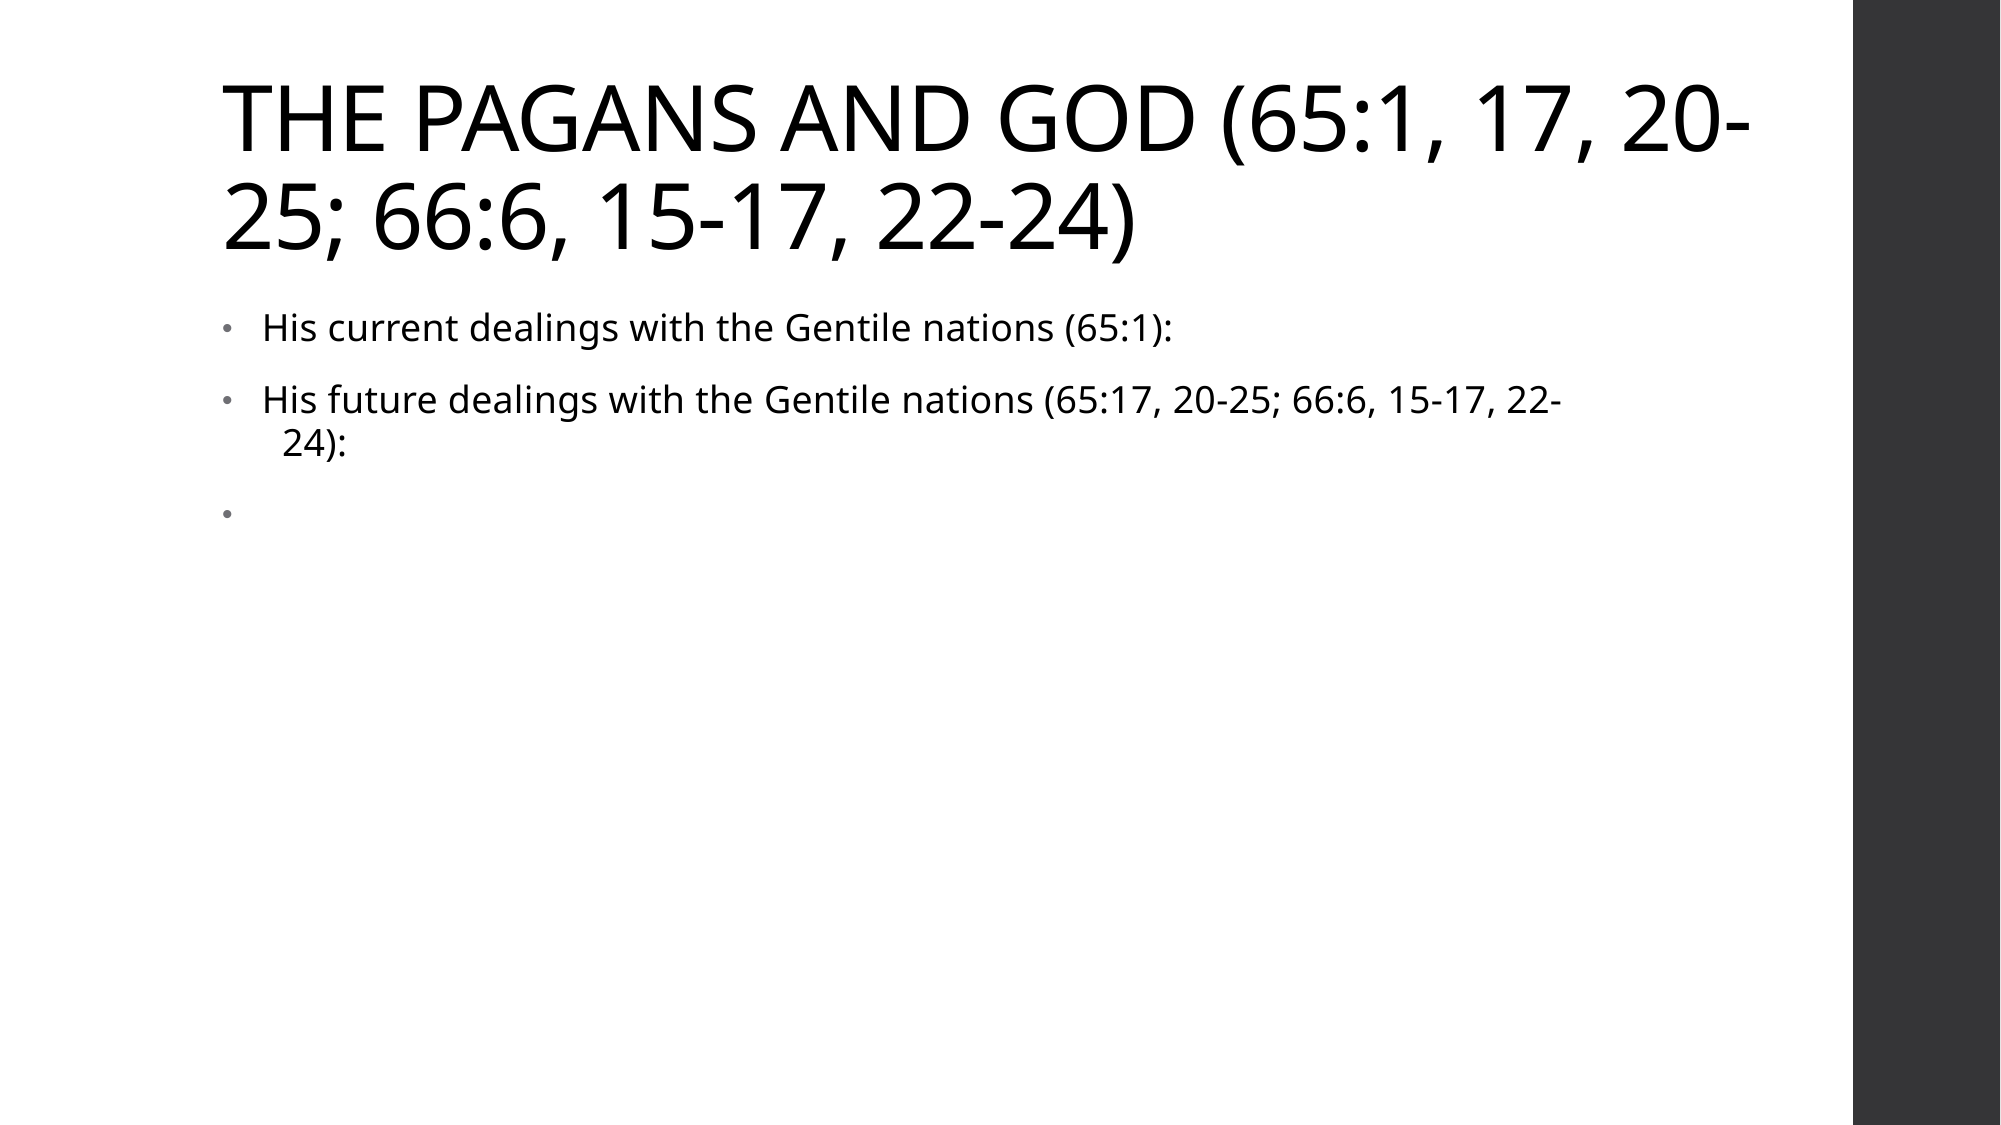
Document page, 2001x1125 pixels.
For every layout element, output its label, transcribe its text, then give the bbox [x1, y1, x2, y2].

title THE PAGANS AND GOD (65:1, 17, 20-25; 66:6, 15-17, 22-24) [206, 60, 1797, 278]
list His current dealings with the Gentile nations (65:1): His future dealings with the Gentile nations (65:17, 20-25; 66:6, 15-17, 22-24): [206, 299, 1617, 1014]
